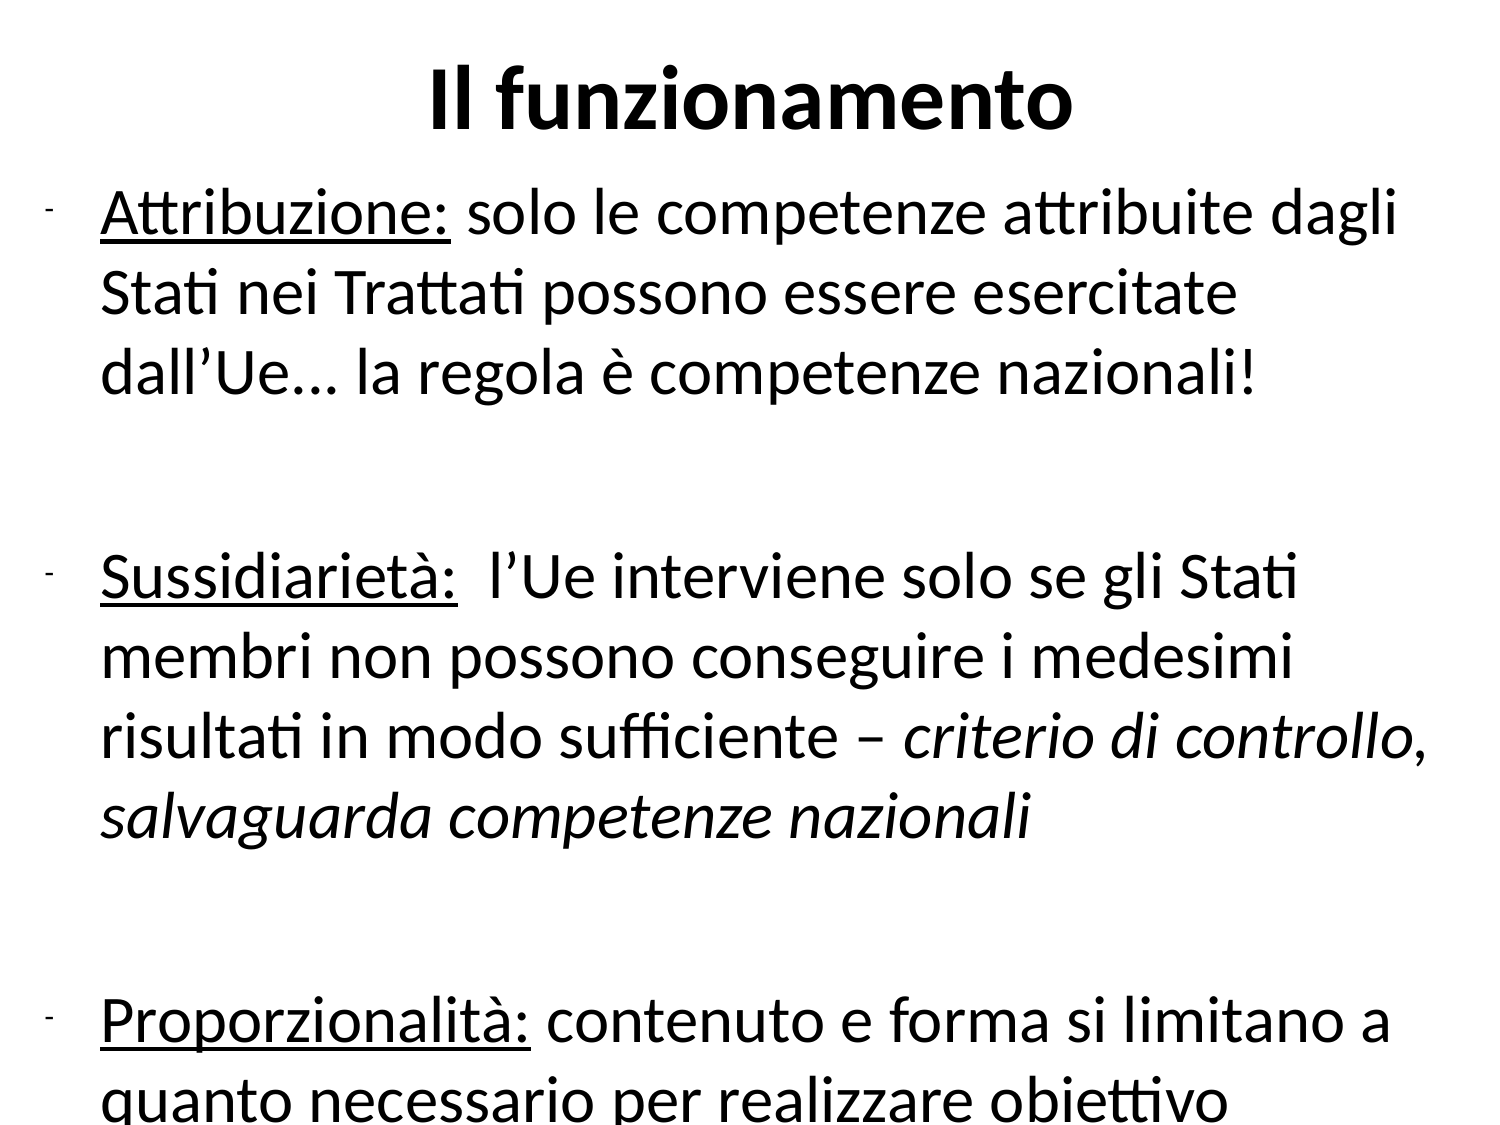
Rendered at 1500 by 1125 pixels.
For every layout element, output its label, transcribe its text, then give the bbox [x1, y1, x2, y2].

list Attribuzione: solo le competenze attribuite dagli Stati nei Trattati possono essere esercitate dall’Ue... la regola è competenze nazionali! Sussidiarietà: l’Ue interviene solo se gli Stati membri non possono conseguire i medesimi risultati in modo sufficiente – criterio di controllo, salvaguarda competenze nazionali Proporzionalità: contenuto e forma si limitano a quanto necessario per realizzare obiettivo Trattati... es. Direttive preferibili... Prossimità: le decisioni devono essere prese il più vicino possibile ai cittadini... promuove di fatto il decentramento Post-Lisbona: controllo da parte dei Parlamenti nazionali! [29, 160, 1471, 1106]
title Il funzionamento [76, 30, 1427, 135]
